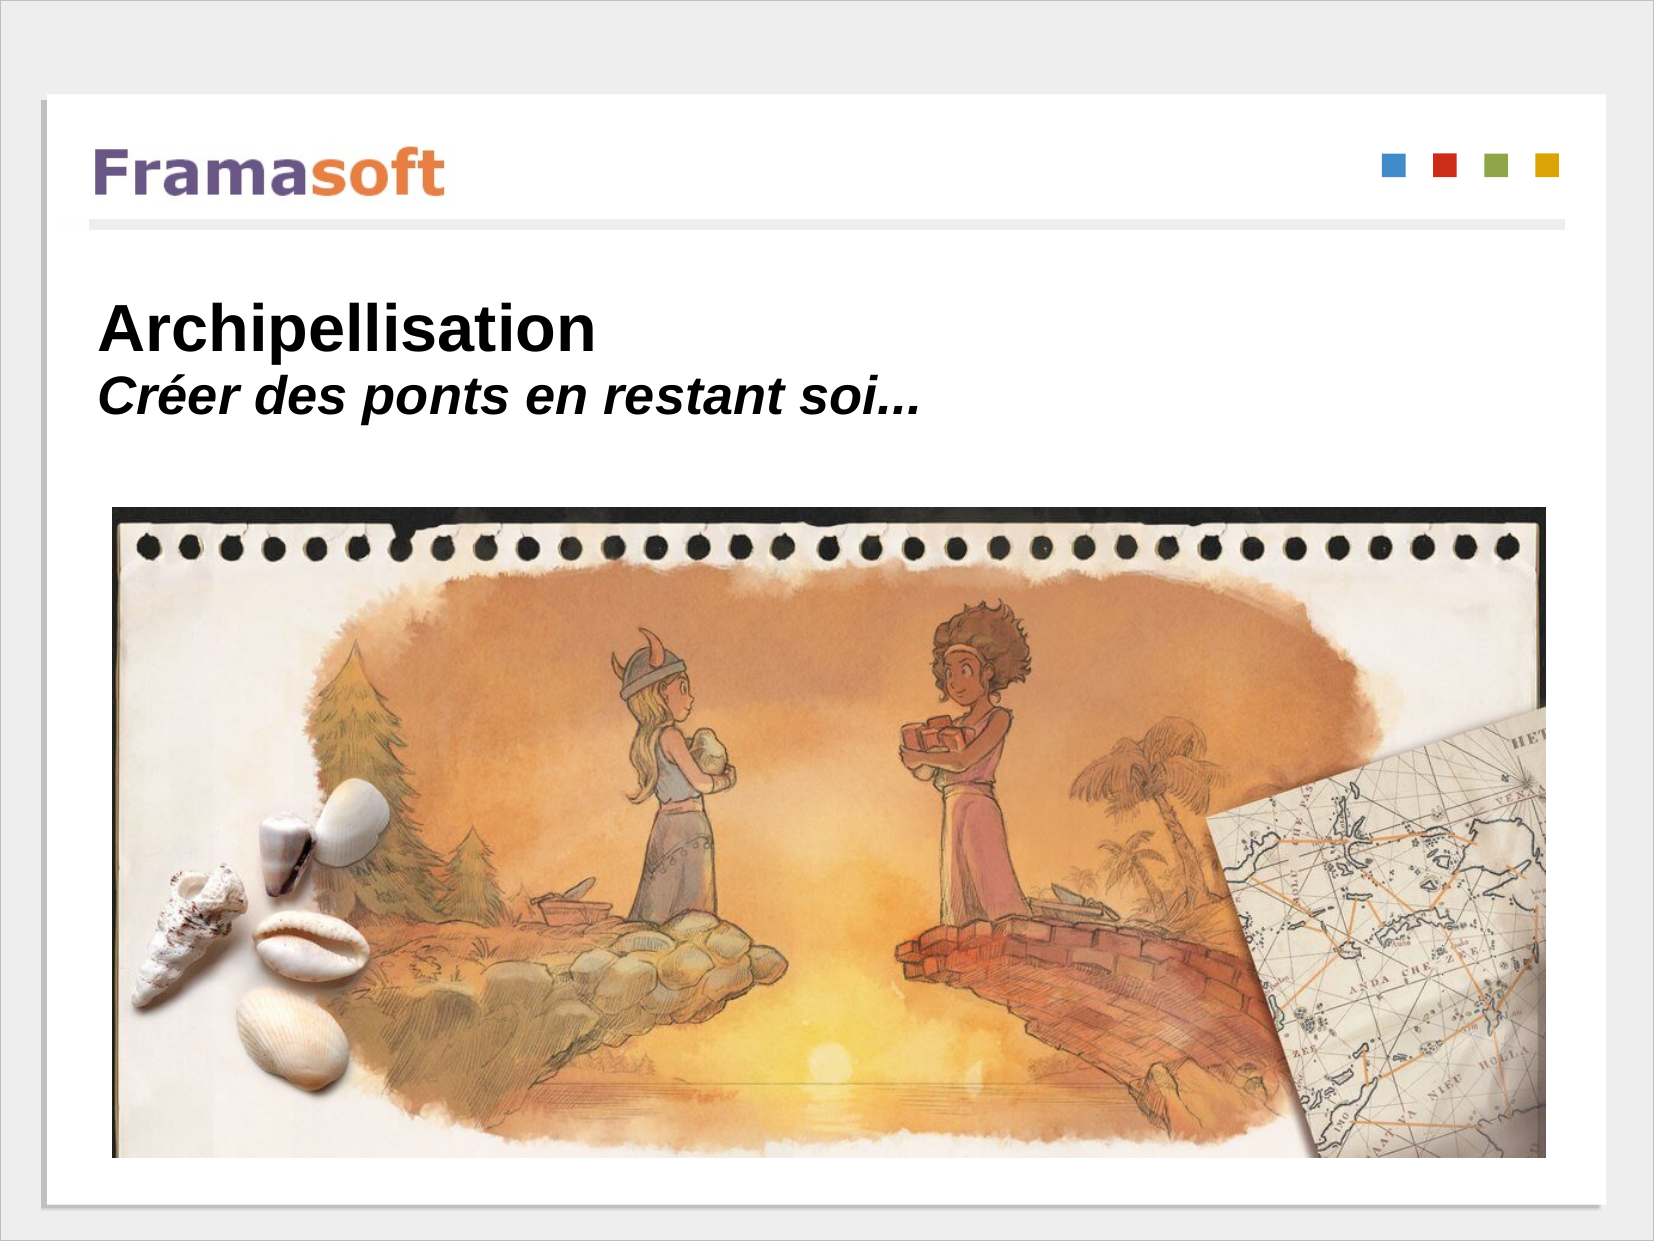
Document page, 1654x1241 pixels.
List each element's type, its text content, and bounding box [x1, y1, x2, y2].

text_box Archipellisation Créer des ponts en restant soi... [82, 283, 1560, 434]
text_box [0, 0, 1654, 1241]
picture [112, 507, 1546, 1158]
picture [54, 104, 508, 225]
